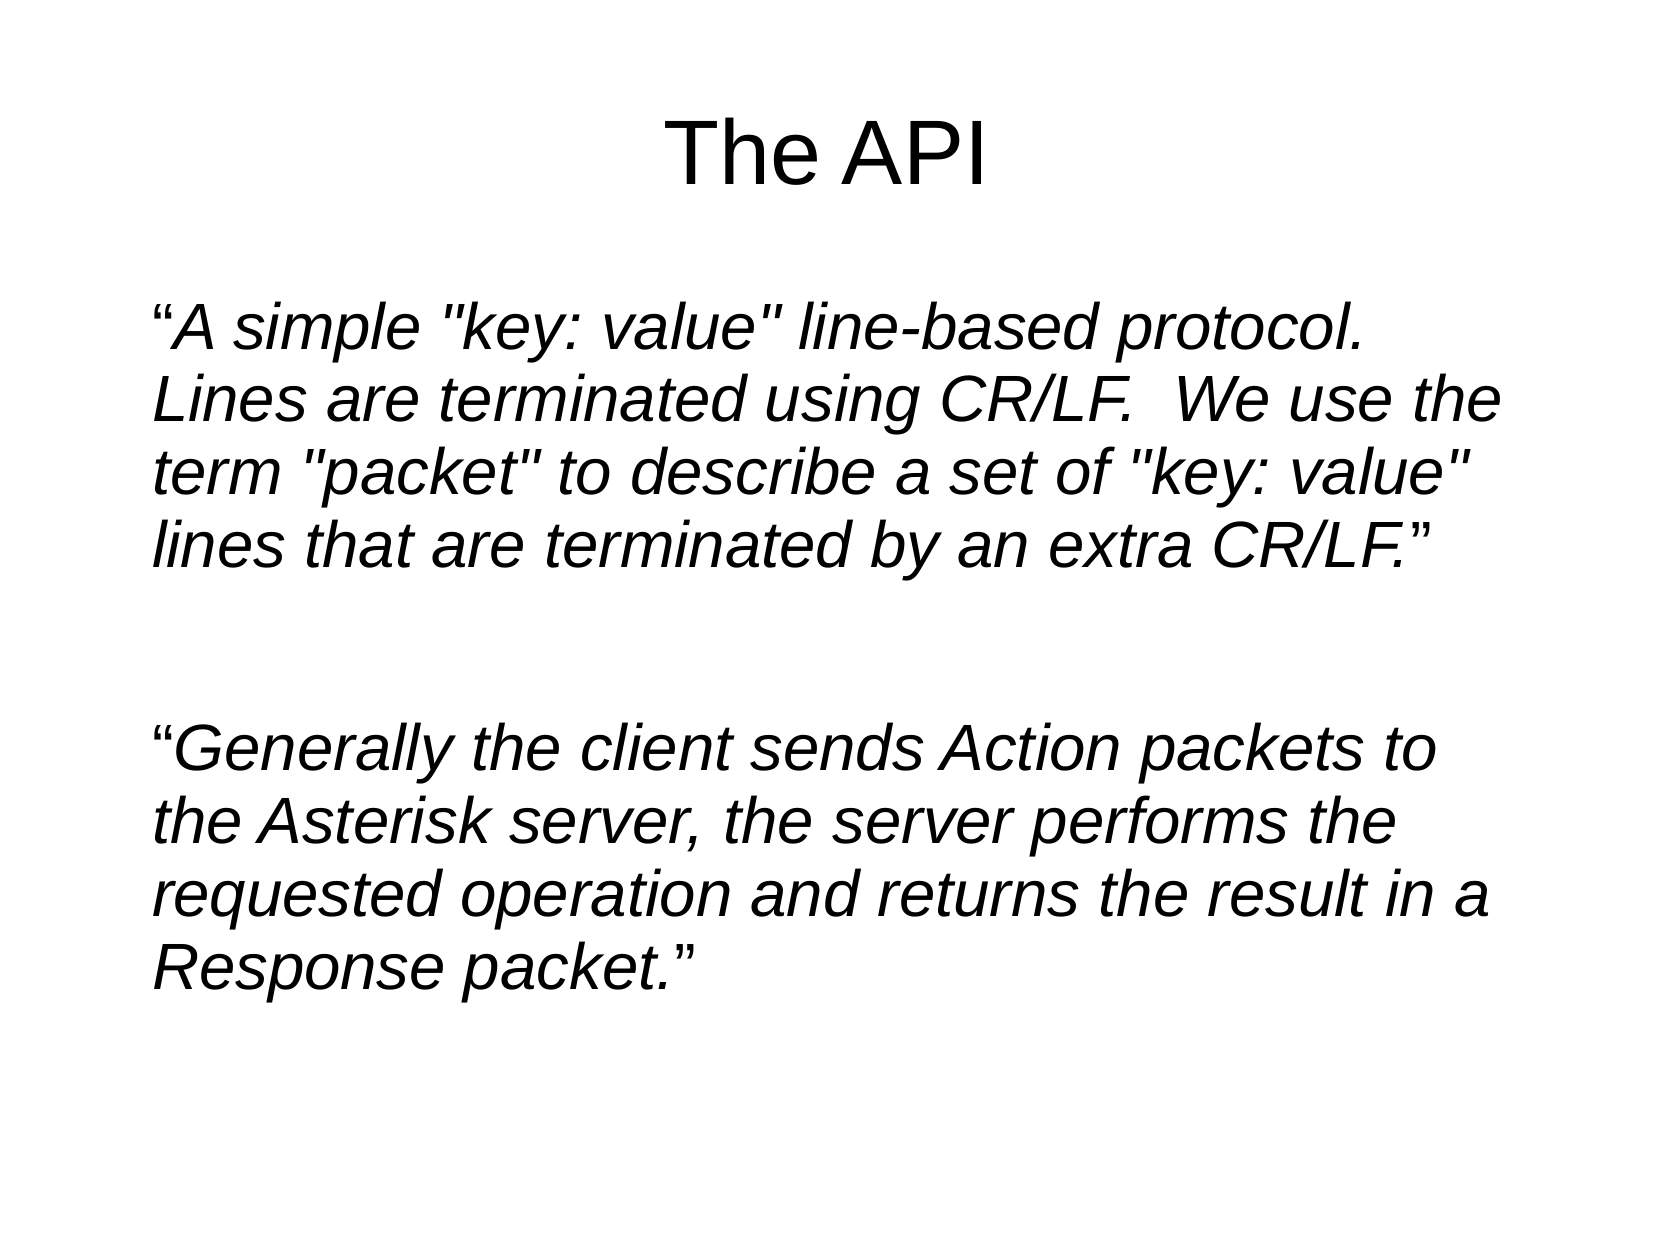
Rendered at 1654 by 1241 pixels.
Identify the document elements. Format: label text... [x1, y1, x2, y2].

title The API [82, 49, 1571, 257]
list “A simple "key: value" line-based protocol. Lines are terminated using CR/LF. We use the term "packet" to describe a set of "key: value" lines that are terminated by an extra CR/LF.” “Generally the client sends Action packets to the Asterisk server, the server performs the requested operation and returns the result in a Response packet.” [82, 290, 1538, 1010]
